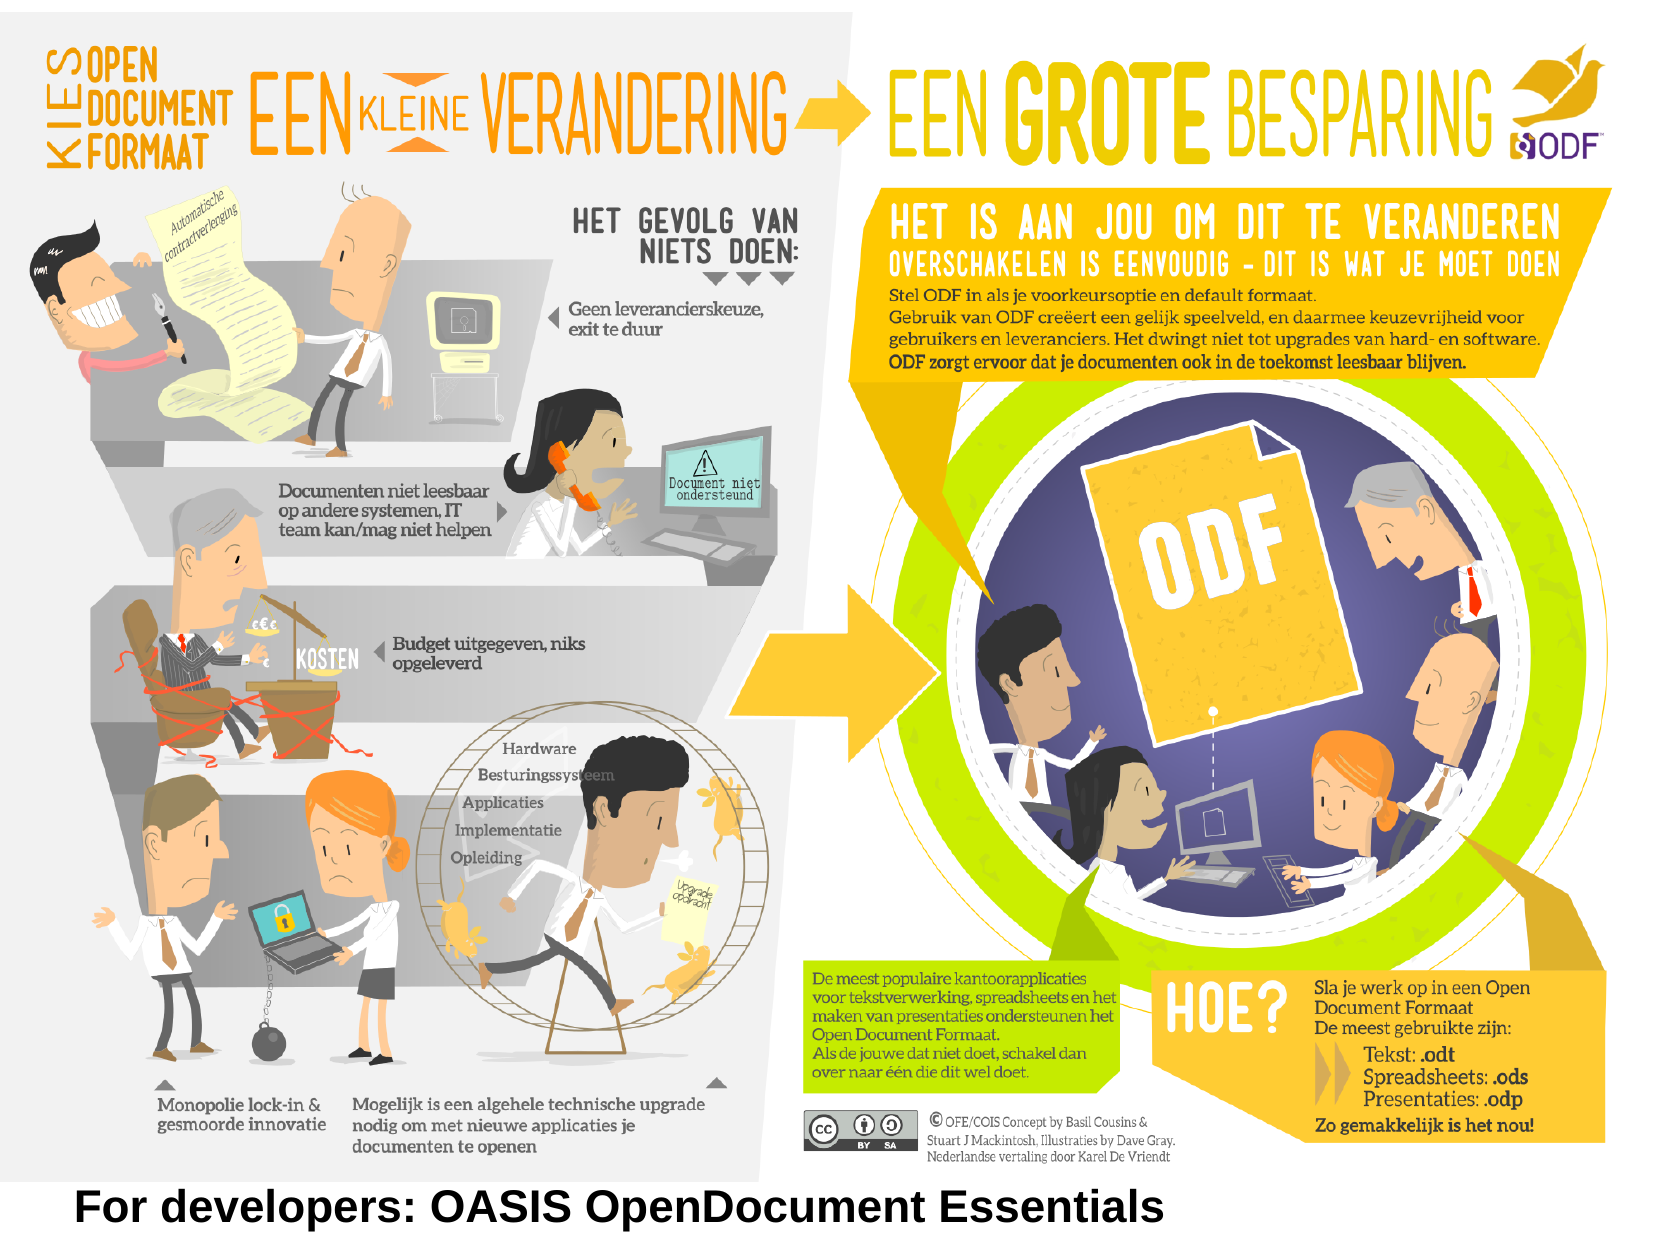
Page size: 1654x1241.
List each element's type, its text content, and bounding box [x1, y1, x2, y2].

picture [0, 12, 1654, 1182]
text_box For developers: OASIS OpenDocument Essentials [59, 1173, 1217, 1241]
